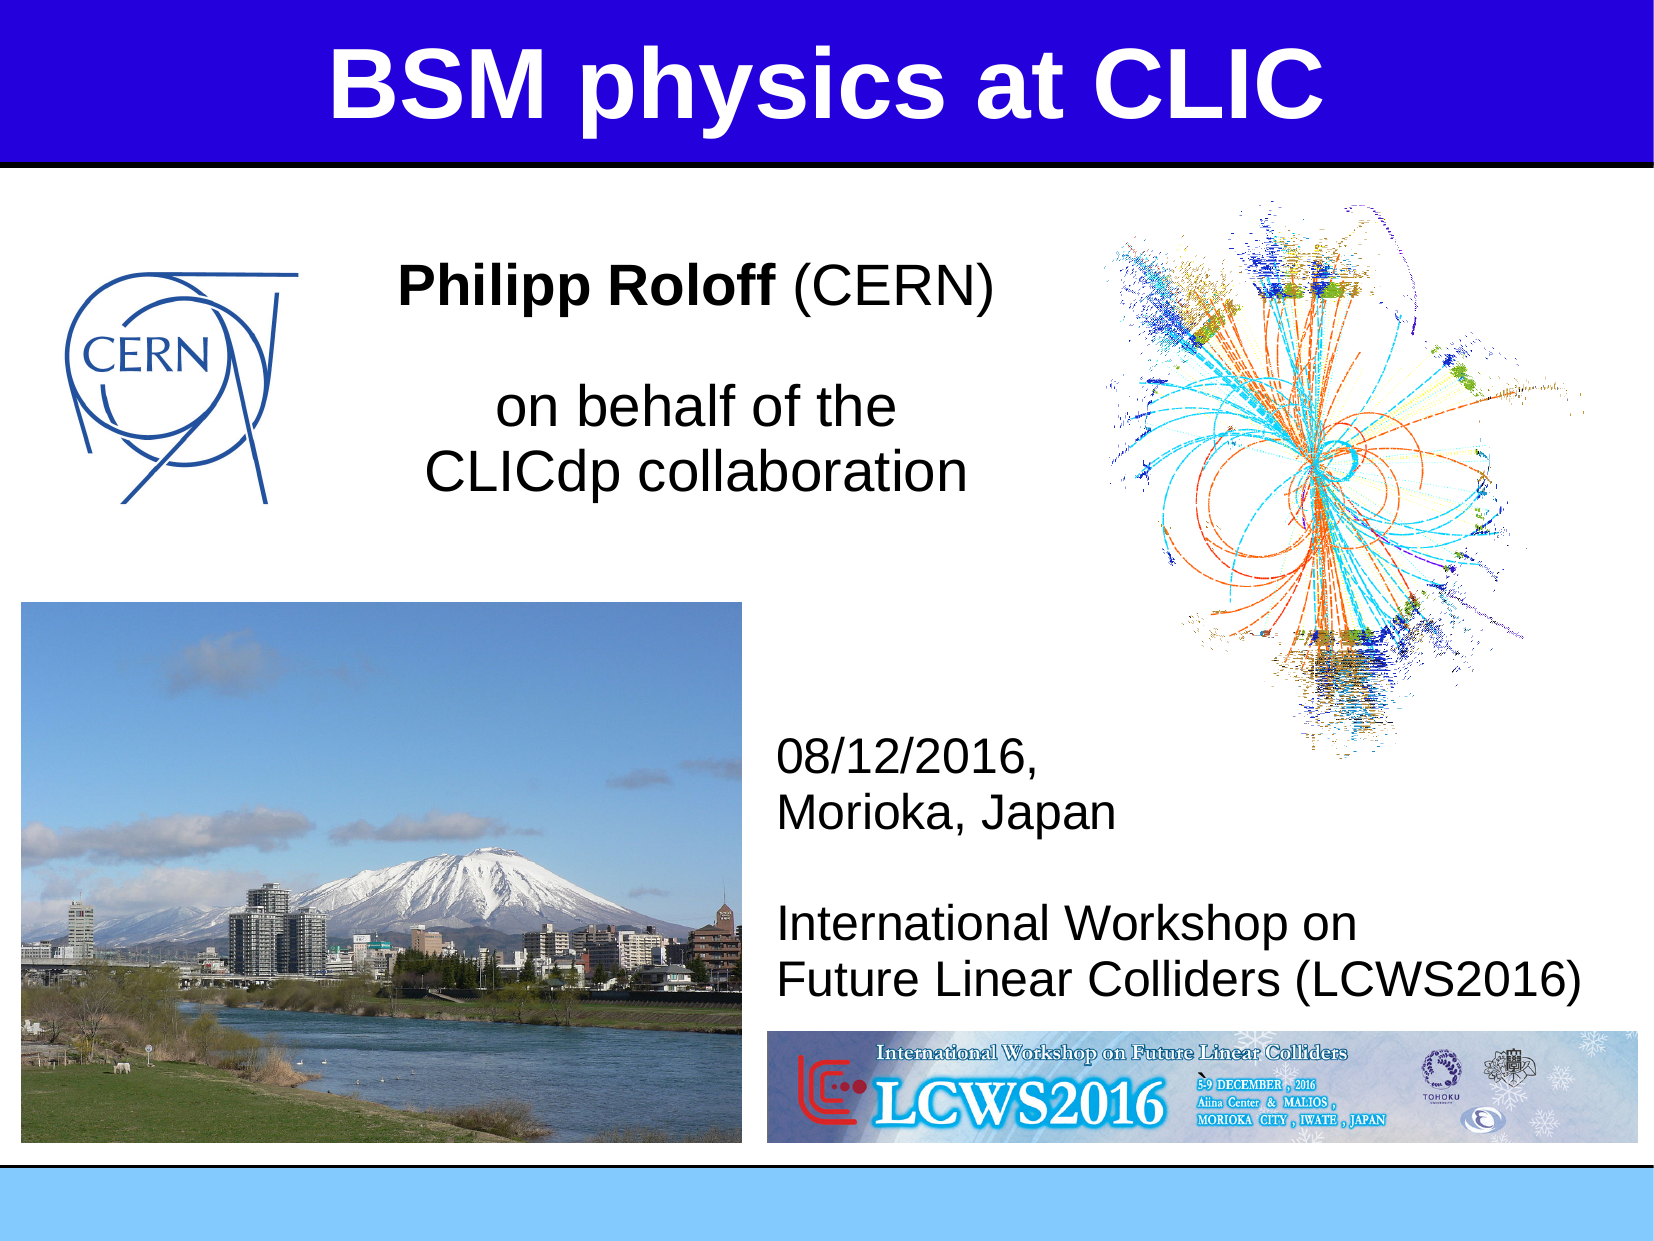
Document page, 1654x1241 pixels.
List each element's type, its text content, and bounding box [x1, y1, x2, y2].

picture [767, 1031, 1638, 1144]
picture [58, 267, 302, 508]
subtitle Philipp Roloff (CERN) on behalf of the CLICdp collaboration [0, 229, 1441, 527]
text_box 08/12/2016, Morioka, Japan International Workshop on Future Linear Colliders (LCWS2016) [761, 665, 1600, 1015]
title BSM physics at CLIC [0, 13, 1654, 154]
picture [1041, 186, 1628, 787]
picture [21, 602, 742, 1143]
